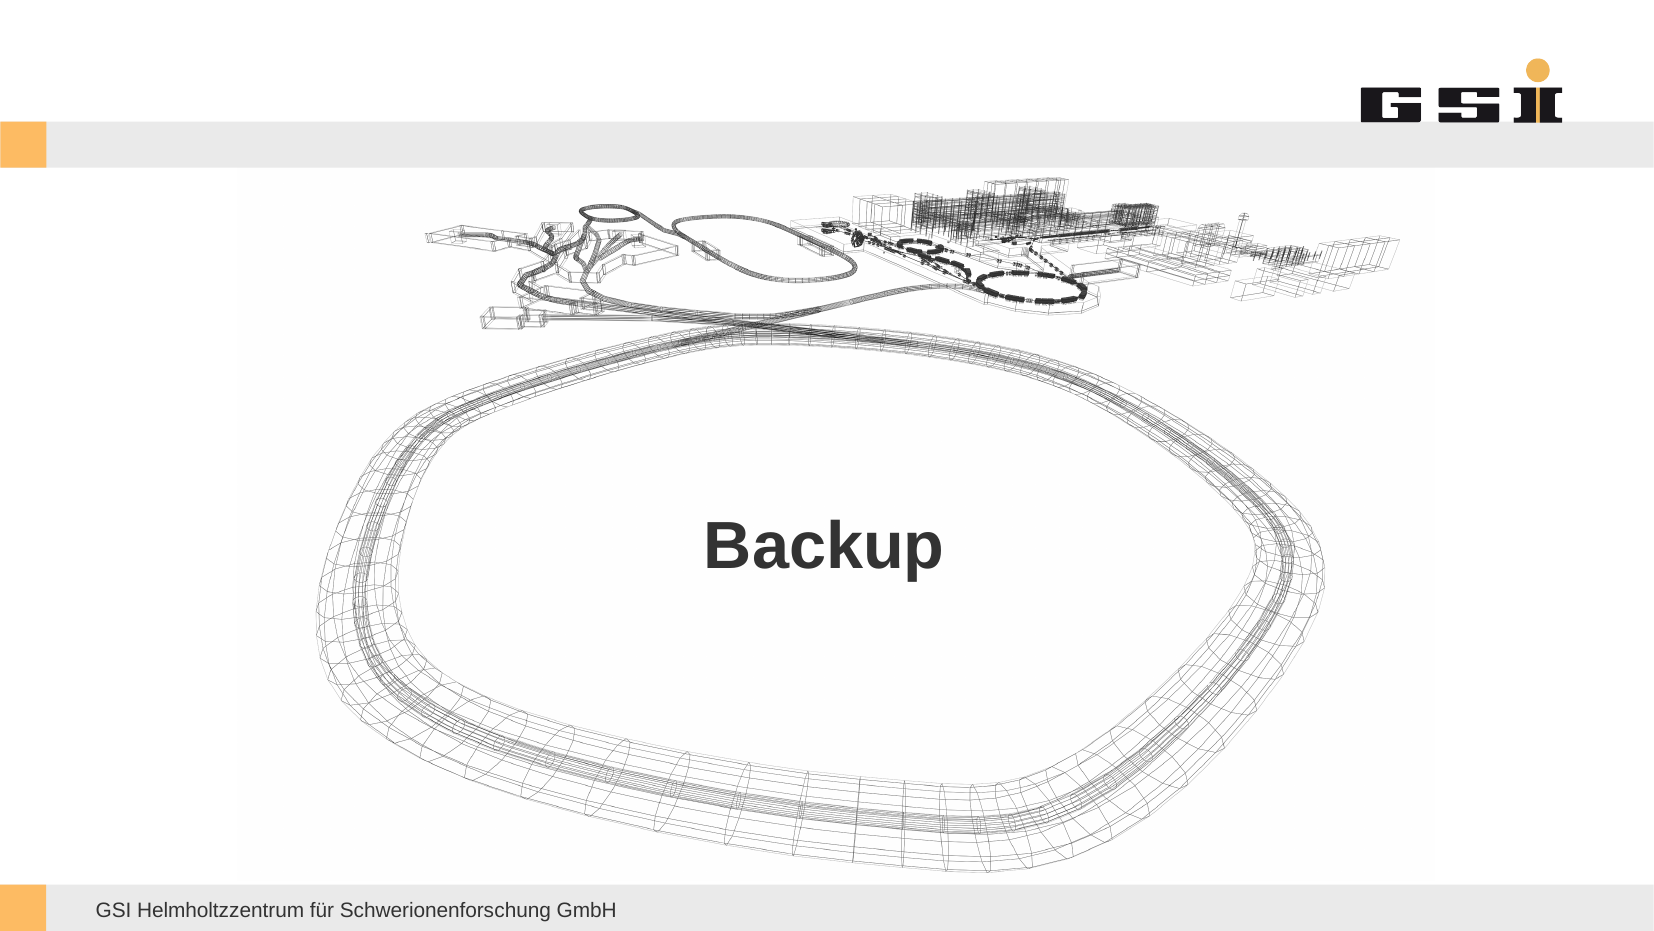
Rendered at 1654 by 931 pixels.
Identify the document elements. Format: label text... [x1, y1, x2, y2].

picture [237, 168, 1435, 881]
picture [1359, 56, 1564, 125]
title Backup [252, 483, 1396, 590]
